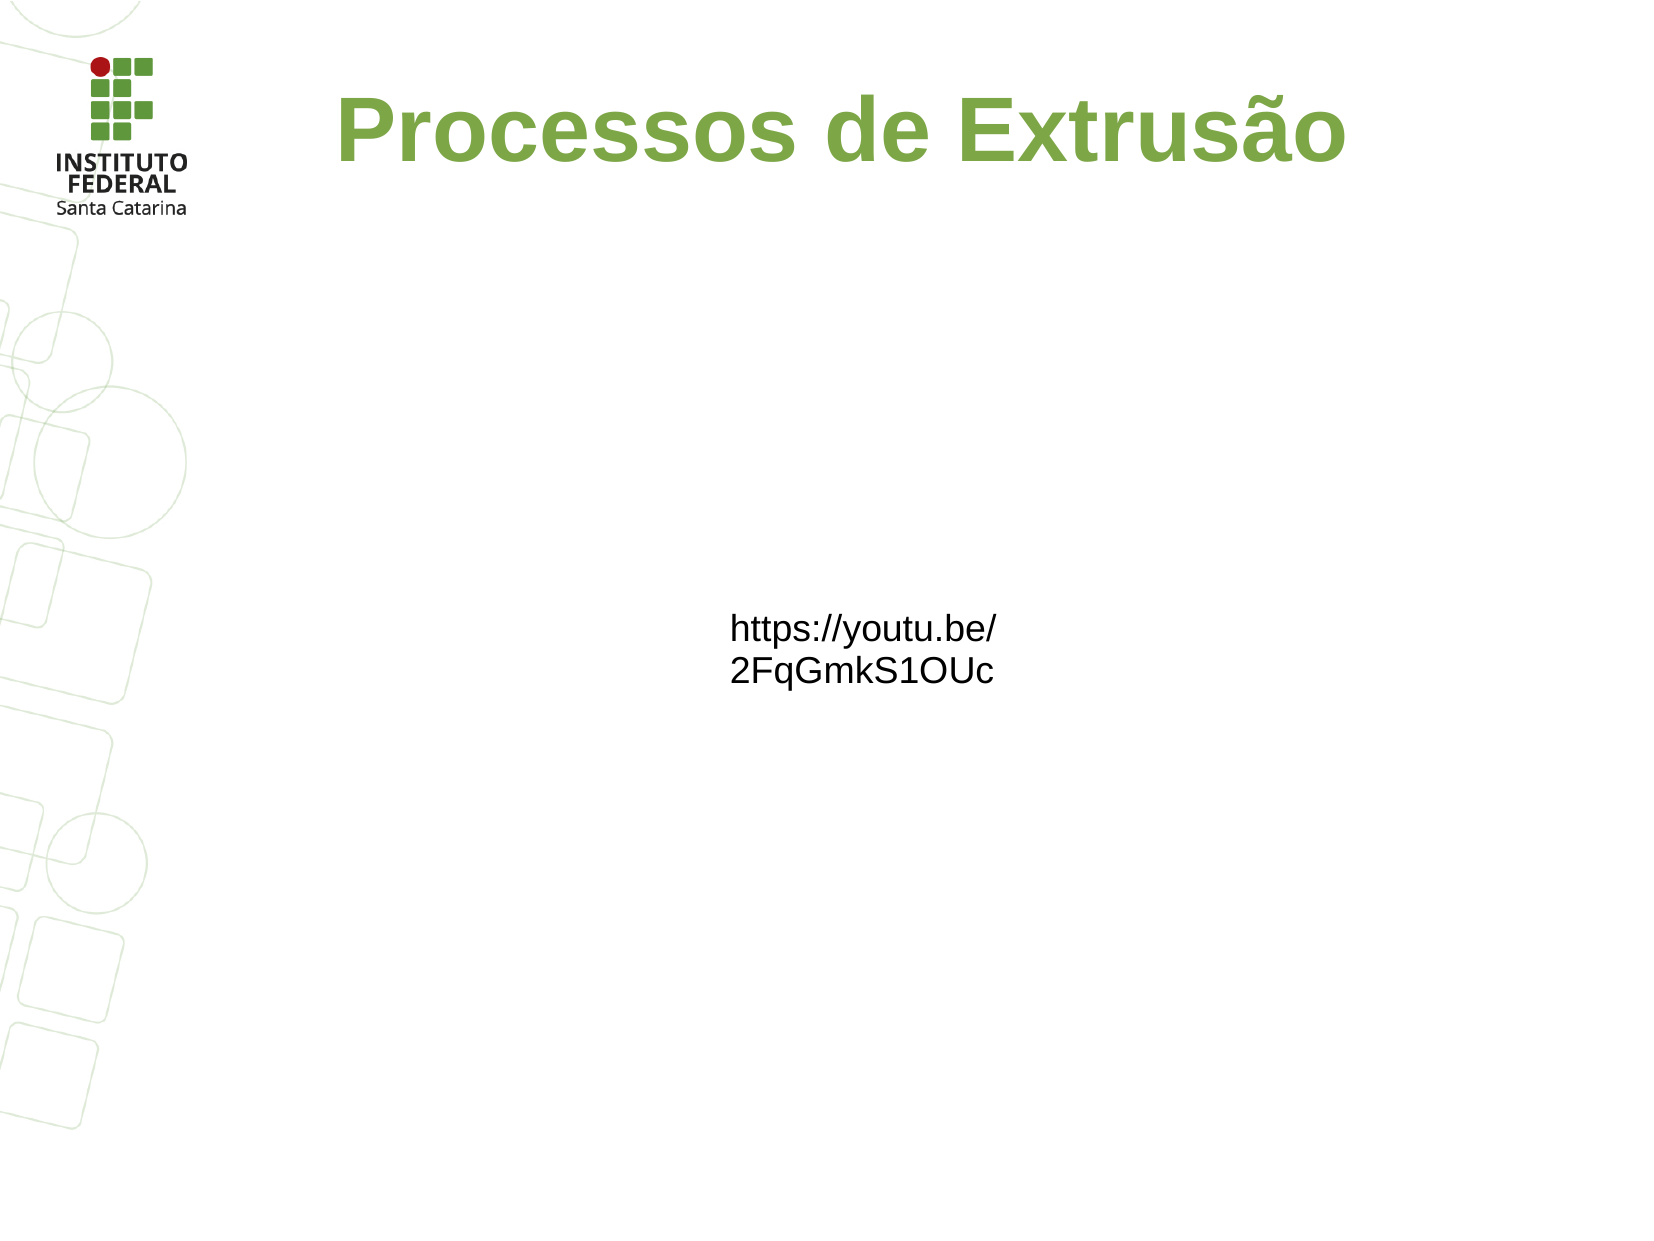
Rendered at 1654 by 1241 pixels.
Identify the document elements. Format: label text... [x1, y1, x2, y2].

text_box https://youtu.be/2FqGmkS1OUc [715, 600, 1276, 658]
text_box Processos de Extrusão [295, 70, 1607, 189]
picture [0, 1, 1654, 1170]
